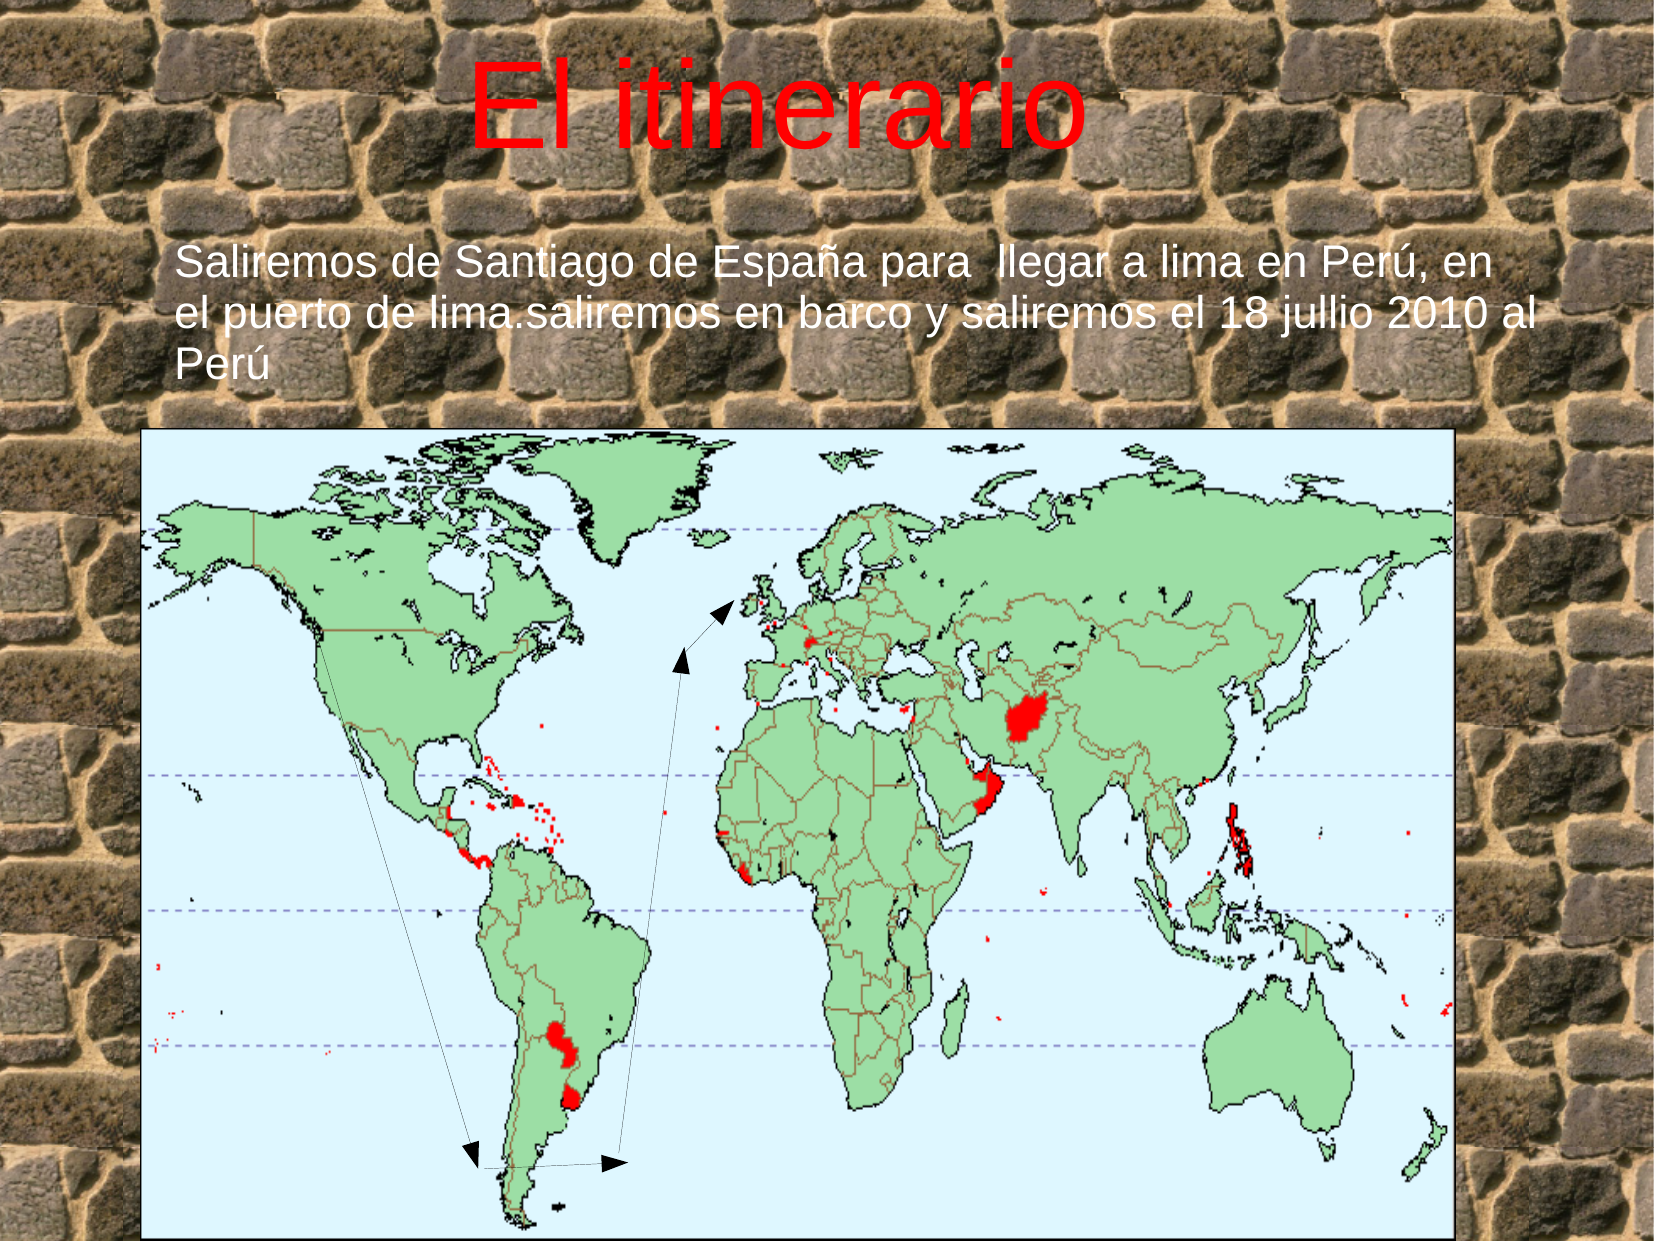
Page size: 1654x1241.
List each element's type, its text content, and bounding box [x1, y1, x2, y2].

text_box Saliremos de Santiago de España para llegar a lima en Perú, en el puerto de lima.saliremos en barco y saliremos el 18 jullio 2010 al Perú [159, 228, 1554, 397]
text_box El itinerario [203, 28, 1354, 183]
picture [0, 0, 1654, 1241]
